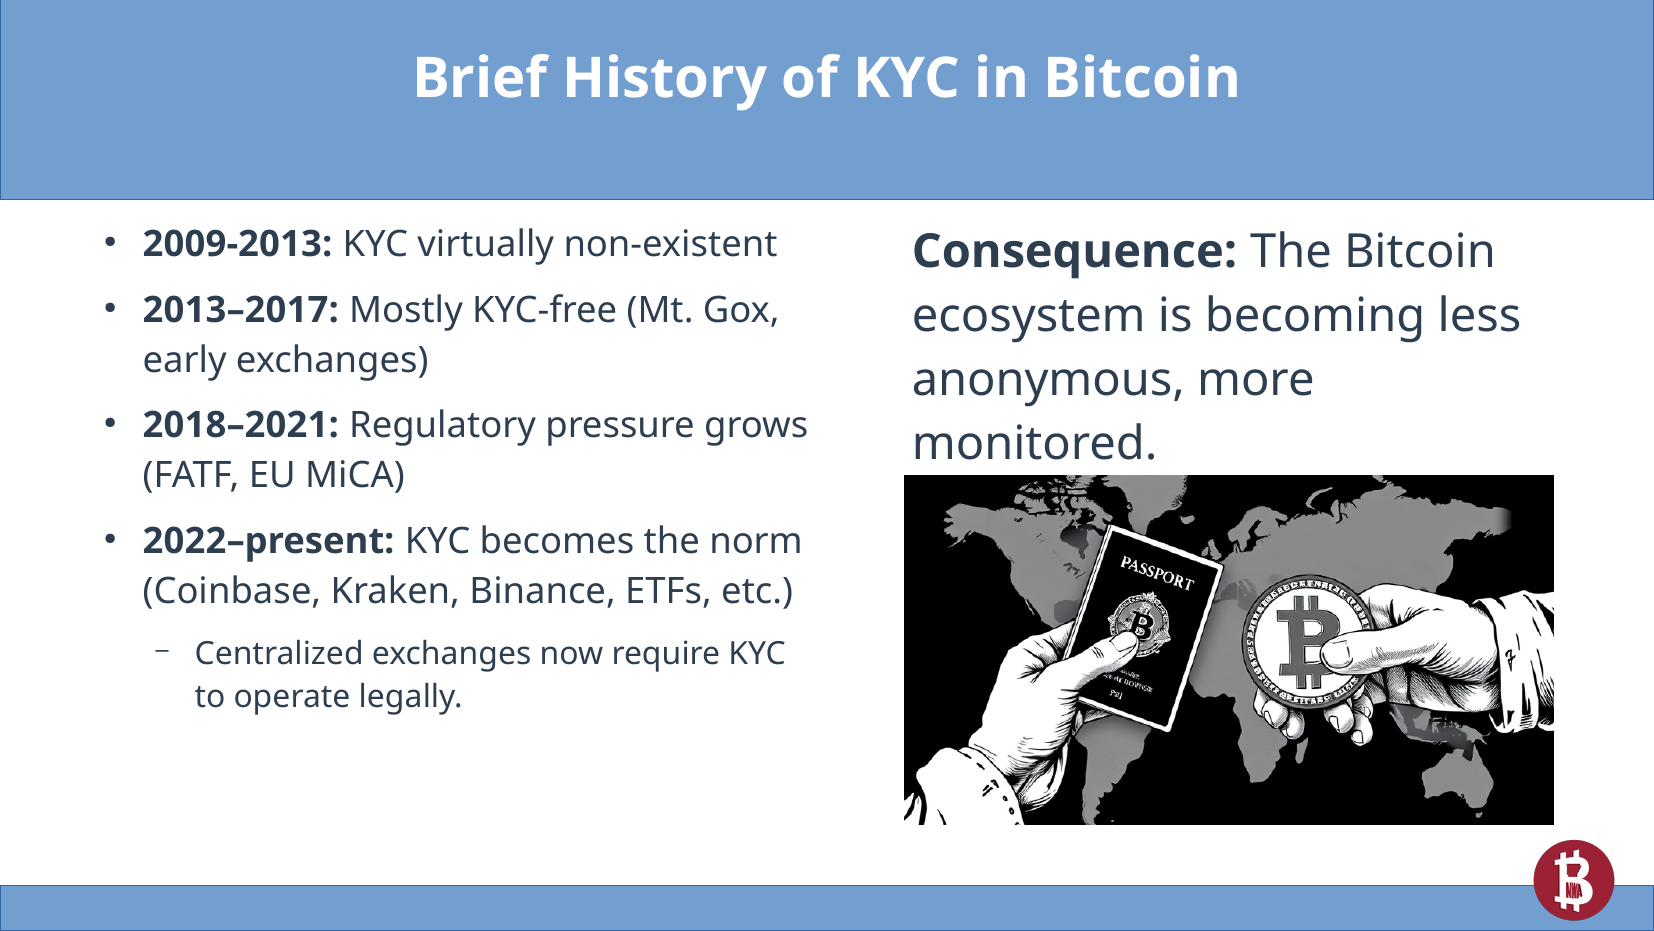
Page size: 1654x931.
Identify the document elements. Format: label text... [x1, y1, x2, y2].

title Brief History of KYC in Bitcoin [59, 37, 1595, 155]
list Consequence: The Bitcoin ecosystem is becoming less anonymous, more monitored. [845, 217, 1572, 475]
picture [904, 475, 1648, 931]
list 2009-2013: KYC virtually non-existent 2013–2017: Mostly KYC-free (Mt. Gox, early exchanges) 2018–2021: Regulatory pressure grows (FATF, EU MiCA) 2022–present: KYC becomes the norm (Coinbase, Kraken, Binance, ETFs, etc.) Centralized exchanges now require KYC to operate legally. [82, 217, 809, 758]
